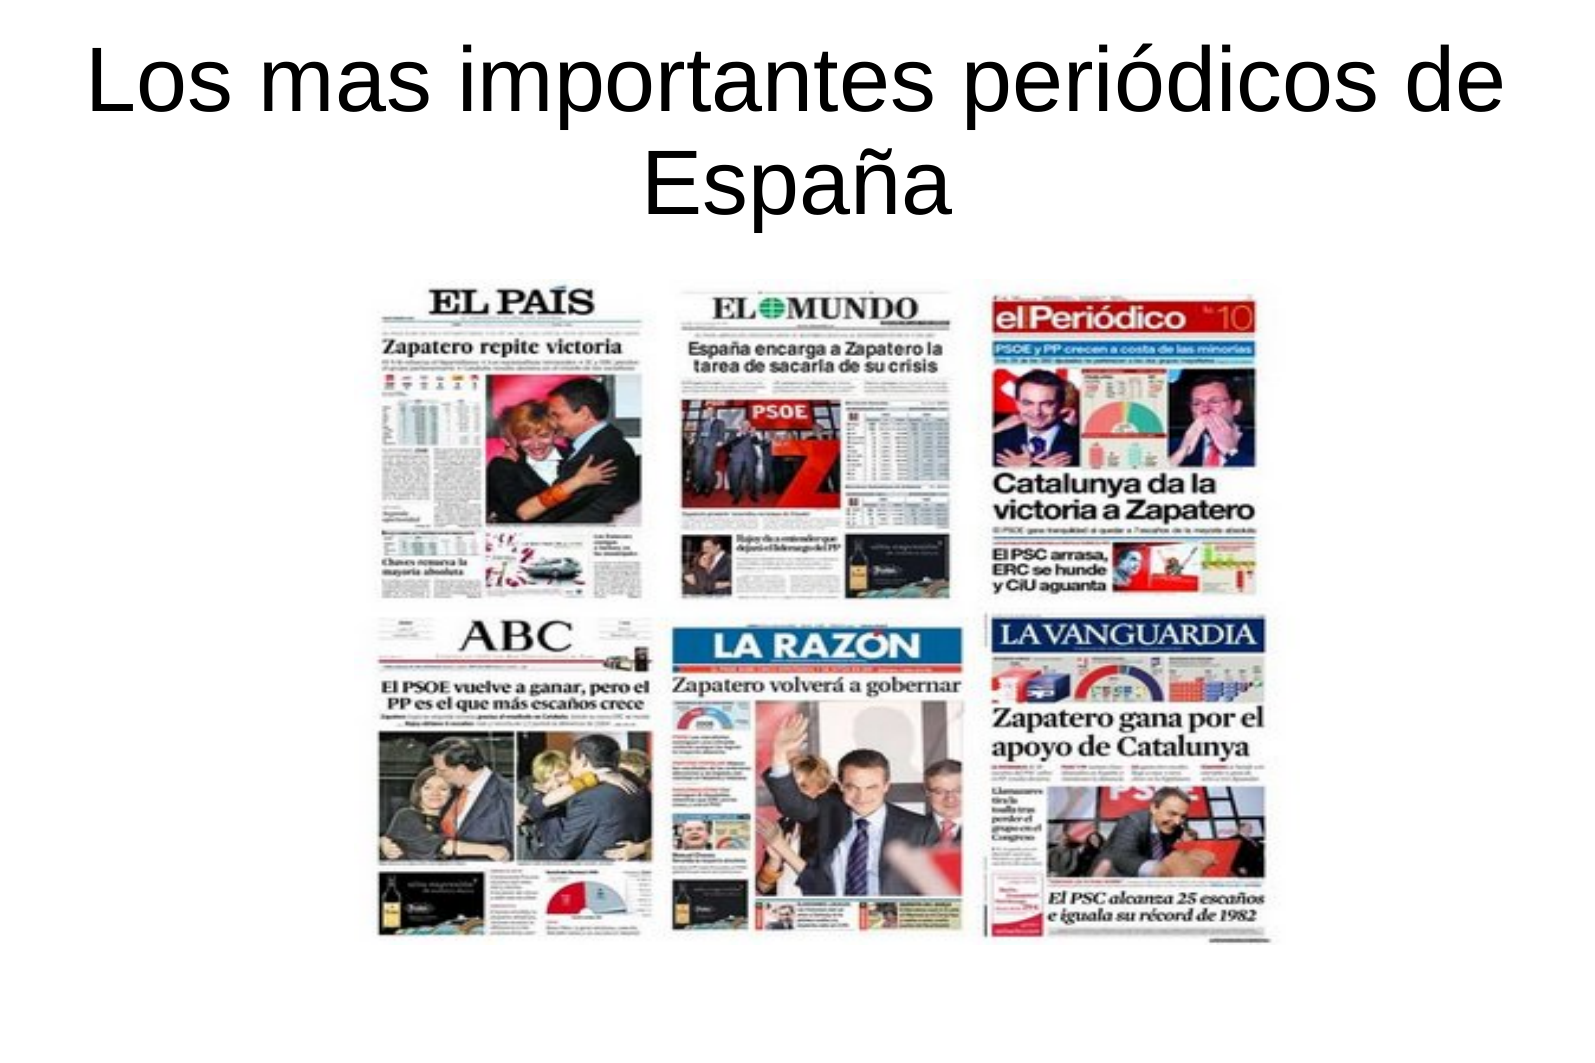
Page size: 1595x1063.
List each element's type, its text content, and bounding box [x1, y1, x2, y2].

picture [354, 279, 1300, 945]
title Los mas importantes periódicos de España [79, 28, 1515, 234]
